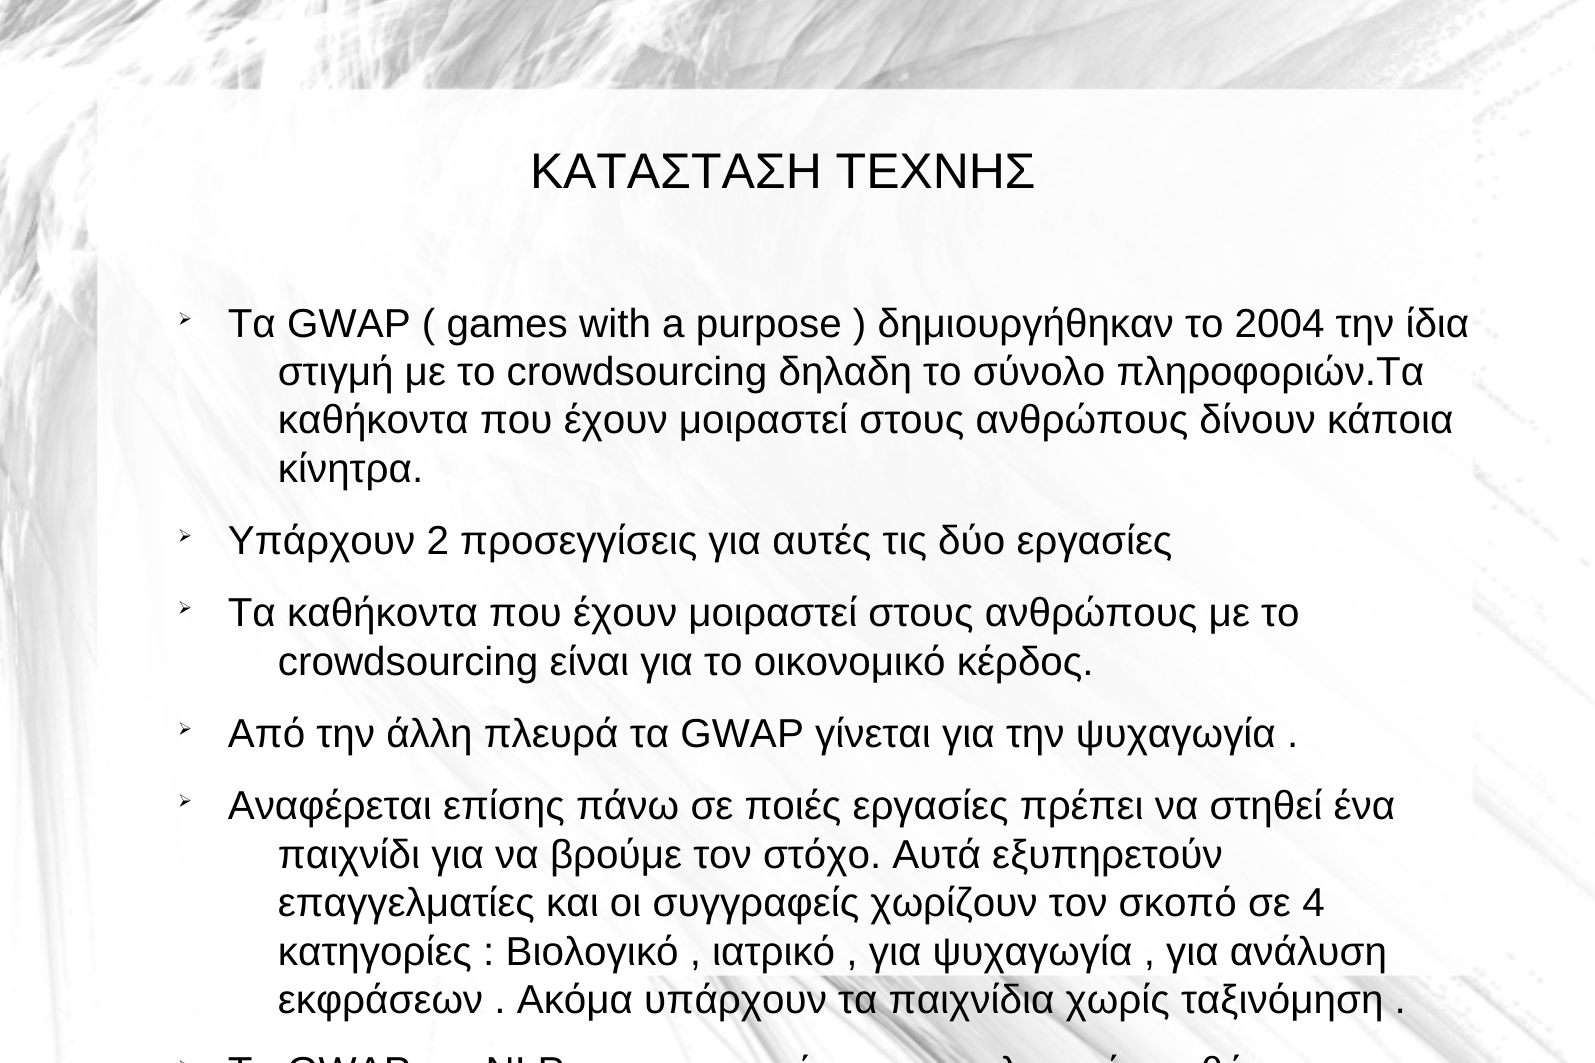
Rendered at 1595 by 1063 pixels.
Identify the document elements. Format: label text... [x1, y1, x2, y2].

title ΚΑΤΑΣΤΑΣΗ ΤΕΧΝΗΣ [113, 96, 1453, 241]
list Τα GWAP ( games with a purpose ) δημιουργήθηκαν το 2004 την ίδια στιγμή με το crowdsourcing δηλαδη το σύνολο πληροφοριών.Τα καθήκοντα που έχουν μοιραστεί στους ανθρώπους δίνουν κάποια κίνητρα. Υπάρχουν 2 προσεγγίσεις για αυτές τις δύο εργασίες Τα καθήκοντα που έχουν μοιραστεί στους ανθρώπους με το crowdsourcing είναι για το οικονομικό κέρδος. Από την άλλη πλευρά τα GWAP γίνεται για την ψυχαγωγία . Αναφέρεται επίσης πάνω σε ποιές εργασίες πρέπει να στηθεί ένα παιχνίδι για να βρούμε τον στόχο. Αυτά εξυπηρετούν επαγγελματίες και οι συγγραφείς χωρίζουν τον σκοπό σε 4 κατηγορίες : Βιολογικό , ιατρικό , για ψυχαγωγία , για ανάλυση εκφράσεων . Ακόμα υπάρχουν τα παιχνίδια χωρίς ταξινόμηση . Τα GWAP για NLP χρησιμοποιείται για σχολιασμό , καθήκοντα, συσχετισμούς μεταξύ όρων και για οικοδόμηση νέων πόρων . Ο στόχος είναι το επιτυχημένο ερευνητικό δίκτυο. [144, 224, 1489, 1063]
